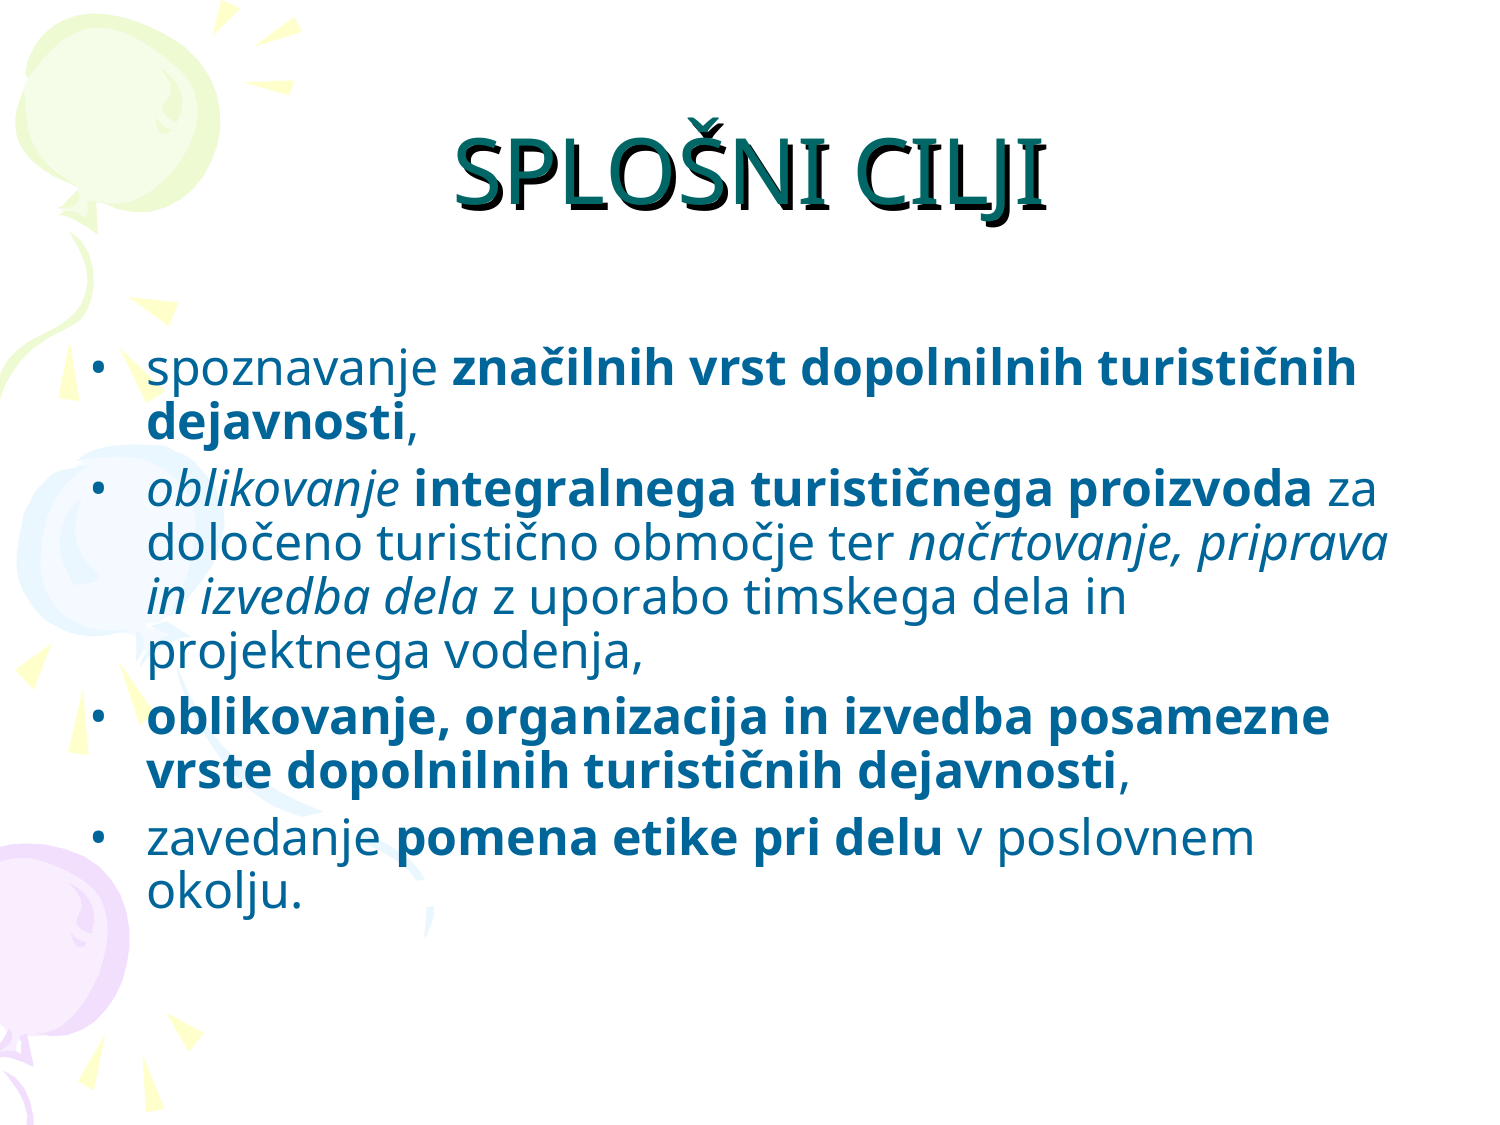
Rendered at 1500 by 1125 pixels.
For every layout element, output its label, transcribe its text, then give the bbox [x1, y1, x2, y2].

list • spoznavanje značilnih vrst dopolnilnih turističnih dejavnosti, • oblikovanje integralnega turističnega proizvoda za določeno turistično območje ter načrtovanje, priprava in izvedba dela z uporabo timskega dela in projektnega vodenja, • oblikovanje, organizacija in izvedba posamezne vrste dopolnilnih turističnih dejavnosti, • zavedanje pomena etike pri delu v poslovnem okolju. [75, 262, 1426, 994]
title SPLOŠNI CILJI [72, 16, 1426, 233]
